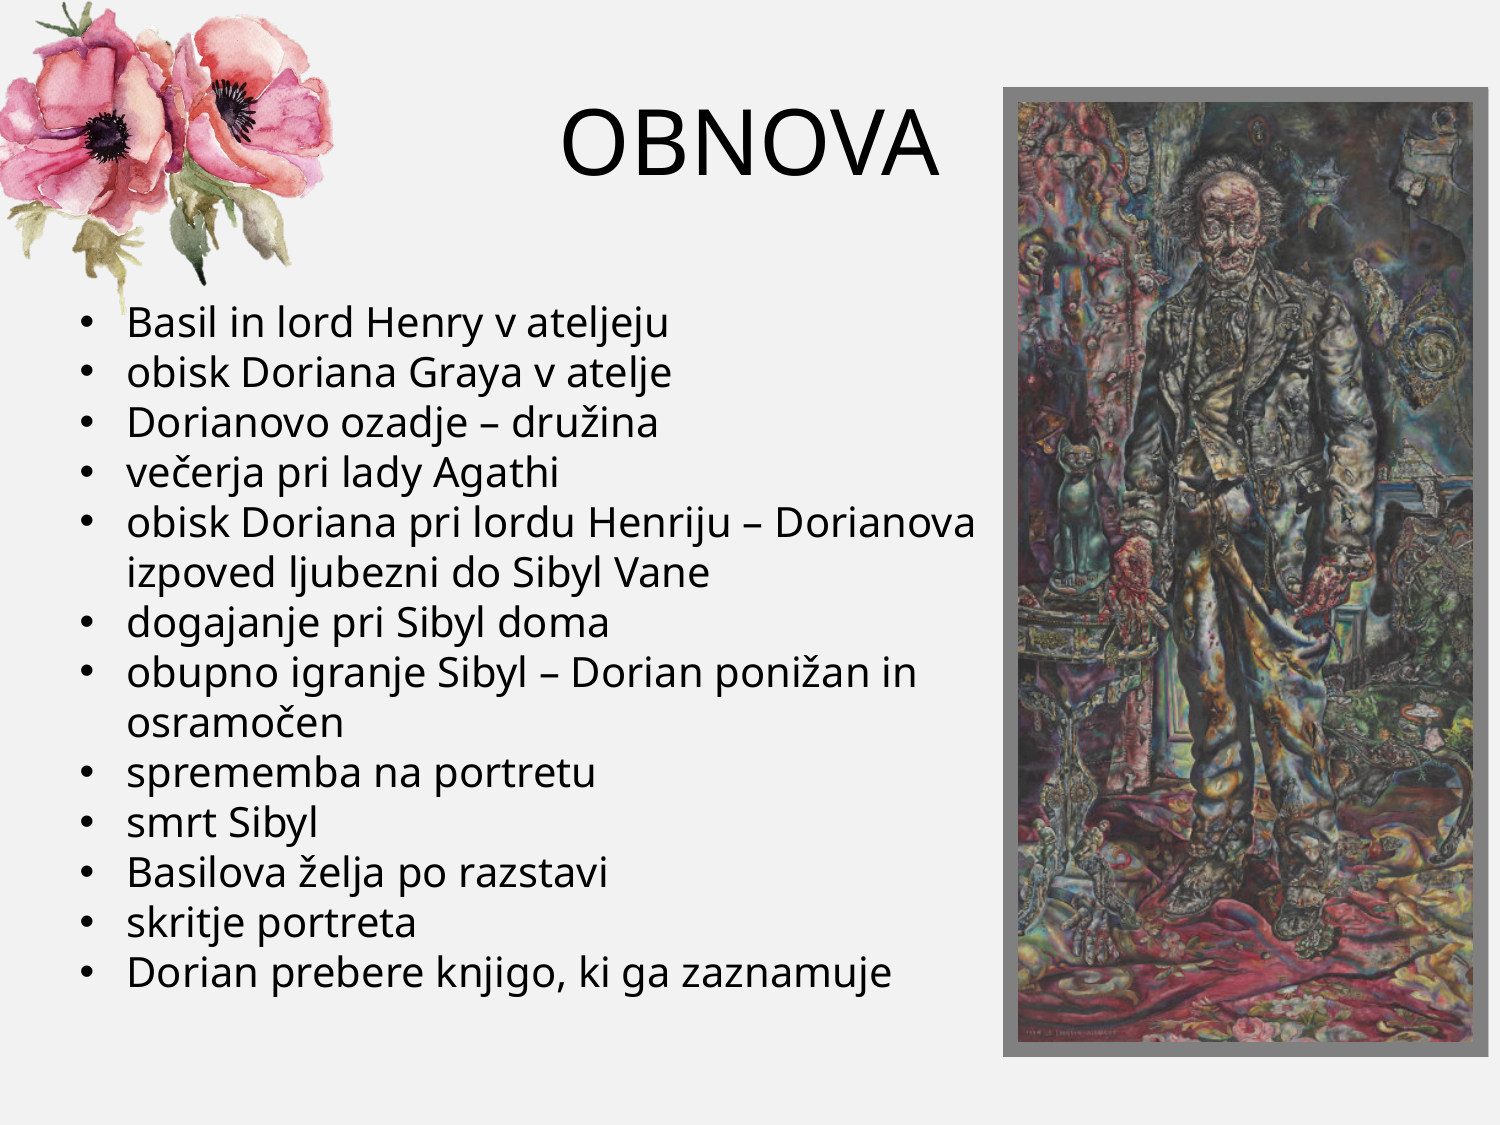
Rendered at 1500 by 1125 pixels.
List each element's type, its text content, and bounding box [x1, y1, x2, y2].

title OBNOVA [75, 45, 1425, 233]
text_box Basil in lord Henry v ateljeju obisk Doriana Graya v atelje Dorianovo ozadje – družina večerja pri lady Agathi obisk Doriana pri lordu Henriju – Dorianova izpoved ljubezni do Sibyl Vane dogajanje pri Sibyl doma obupno igranje Sibyl – Dorian ponižan in osramočen sprememba na portretu smrt Sibyl Basilova želja po razstavi skritje portreta Dorian prebere knjigo, ki ga zaznamuje [64, 288, 999, 1125]
picture [0, 0, 363, 315]
picture [1017, 101, 1474, 1043]
